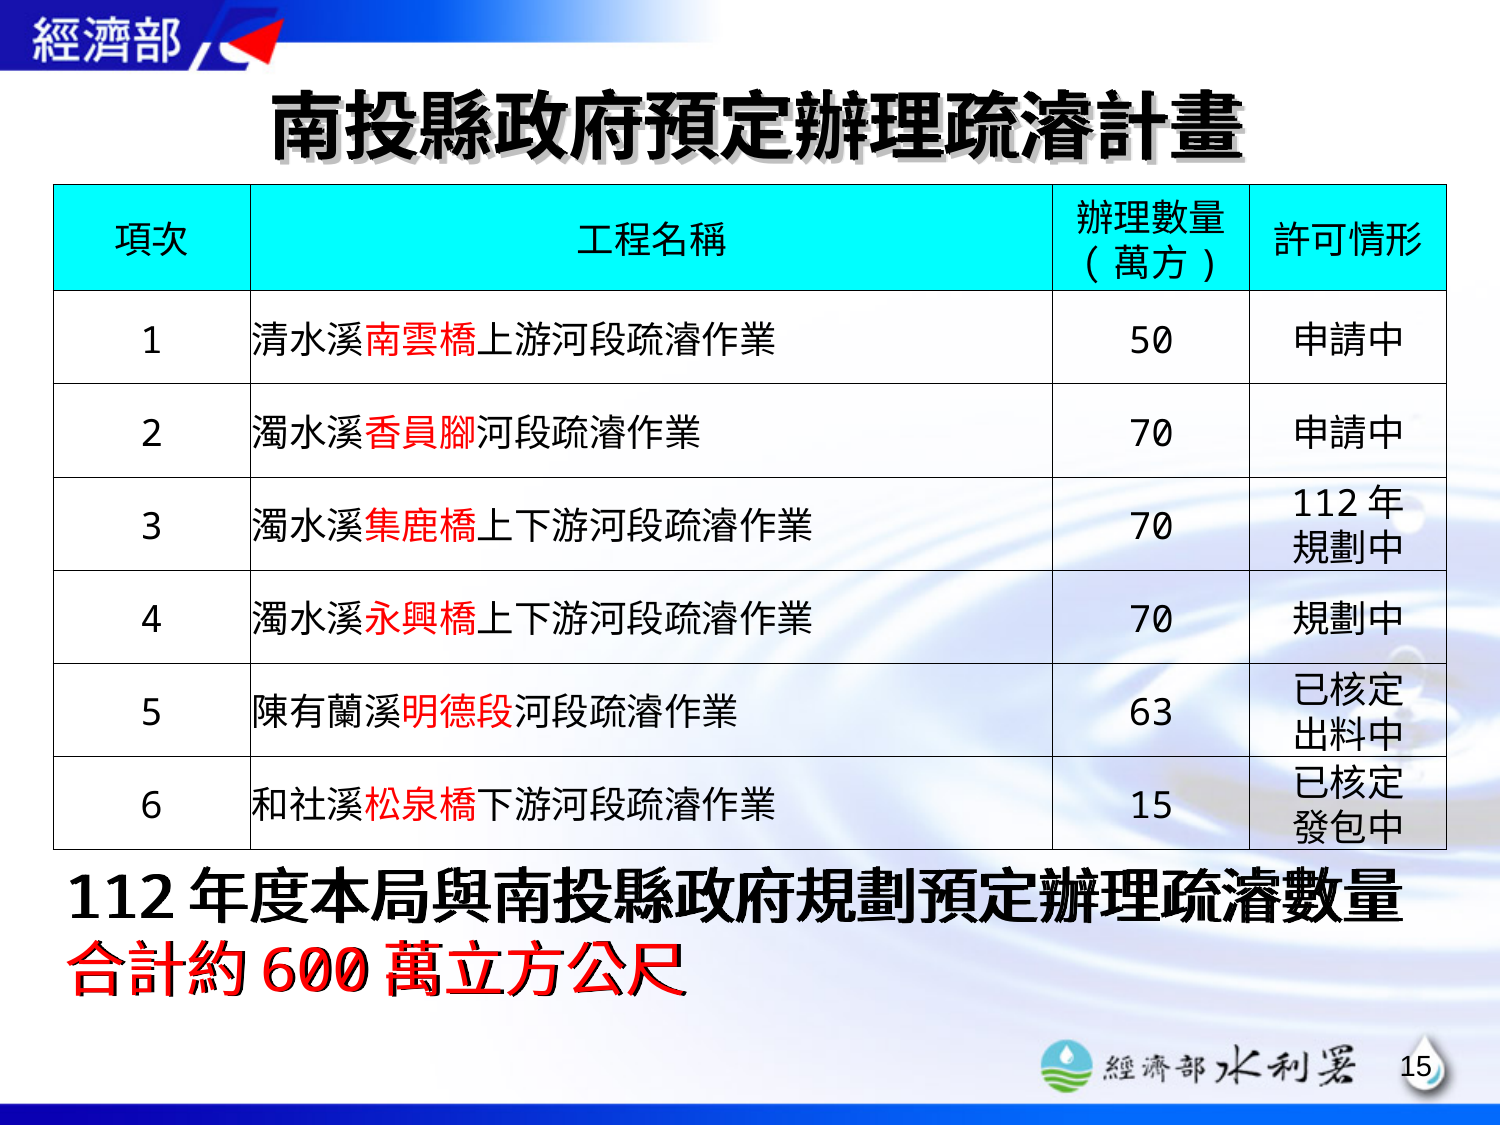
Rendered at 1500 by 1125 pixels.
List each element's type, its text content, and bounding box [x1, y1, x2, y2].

table_cell 已核定 發包中 [1250, 757, 1446, 849]
table_cell 70 [1053, 384, 1249, 477]
table_cell 陳有蘭溪明德段河段疏濬作業 [251, 664, 1052, 756]
table_cell 50 [1053, 291, 1249, 383]
table_cell 濁水溪集鹿橋上下游河段疏濬作業 [251, 478, 1052, 570]
table_cell 112年 規劃中 [1250, 478, 1446, 570]
table_header 辦理數量 (萬方) [1053, 185, 1249, 290]
table_cell 申請中 [1250, 291, 1446, 383]
table_cell 申請中 [1250, 384, 1446, 477]
table_cell 和社溪松泉橋下游河段疏濬作業 [251, 757, 1052, 849]
text_box 112年度本局與南投縣政府規劃預定辦理疏濬數量合計約600萬立方公尺 [50, 849, 1459, 1012]
title 南投縣政府預定辦理疏濬計畫 [253, 71, 1270, 173]
table_cell 4 [54, 571, 250, 663]
table_cell 規劃中 [1250, 571, 1446, 663]
table_cell 濁水溪香員腳河段疏濬作業 [251, 384, 1052, 477]
table_cell 70 [1053, 478, 1249, 570]
table_cell 清水溪南雲橋上游河段疏濬作業 [251, 291, 1052, 383]
table_cell 70 [1053, 571, 1249, 663]
table_cell 6 [54, 757, 250, 849]
table_cell 3 [54, 478, 250, 570]
table_cell 1 [54, 291, 250, 383]
table_cell 63 [1053, 664, 1249, 756]
table_cell 已核定 出料中 [1250, 664, 1446, 756]
table_cell 2 [54, 384, 250, 477]
table_header 工程名稱 [251, 185, 1052, 290]
table_header 許可情形 [1250, 185, 1446, 290]
table_cell 15 [1053, 757, 1249, 849]
table_cell 5 [54, 664, 250, 756]
table_header 項次 [54, 185, 250, 290]
picture [0, 0, 1500, 1125]
table_cell 濁水溪永興橋上下游河段疏濬作業 [251, 571, 1052, 663]
text_box <編號> [1096, 1039, 1447, 1118]
